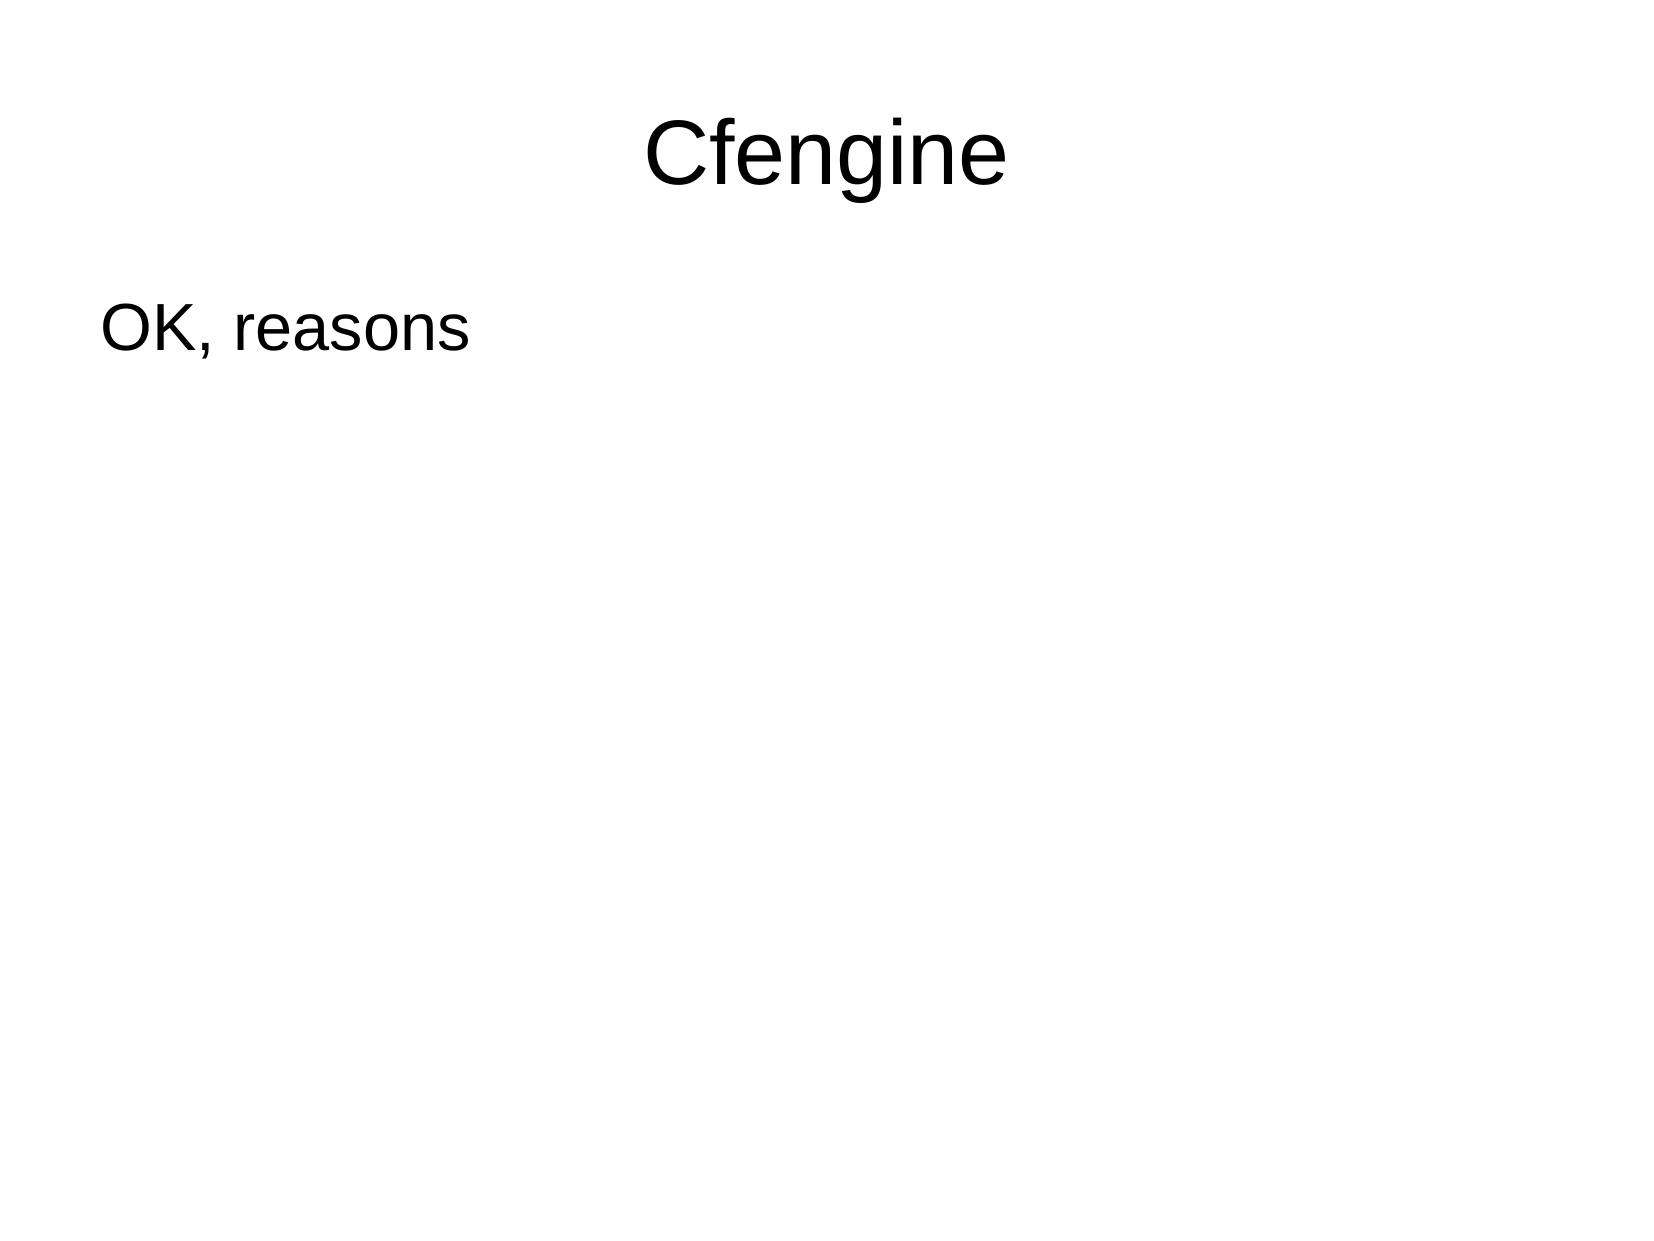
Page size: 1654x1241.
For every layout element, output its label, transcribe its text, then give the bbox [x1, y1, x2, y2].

title Cfengine [82, 56, 1571, 250]
list OK, reasons [82, 290, 1571, 1094]
